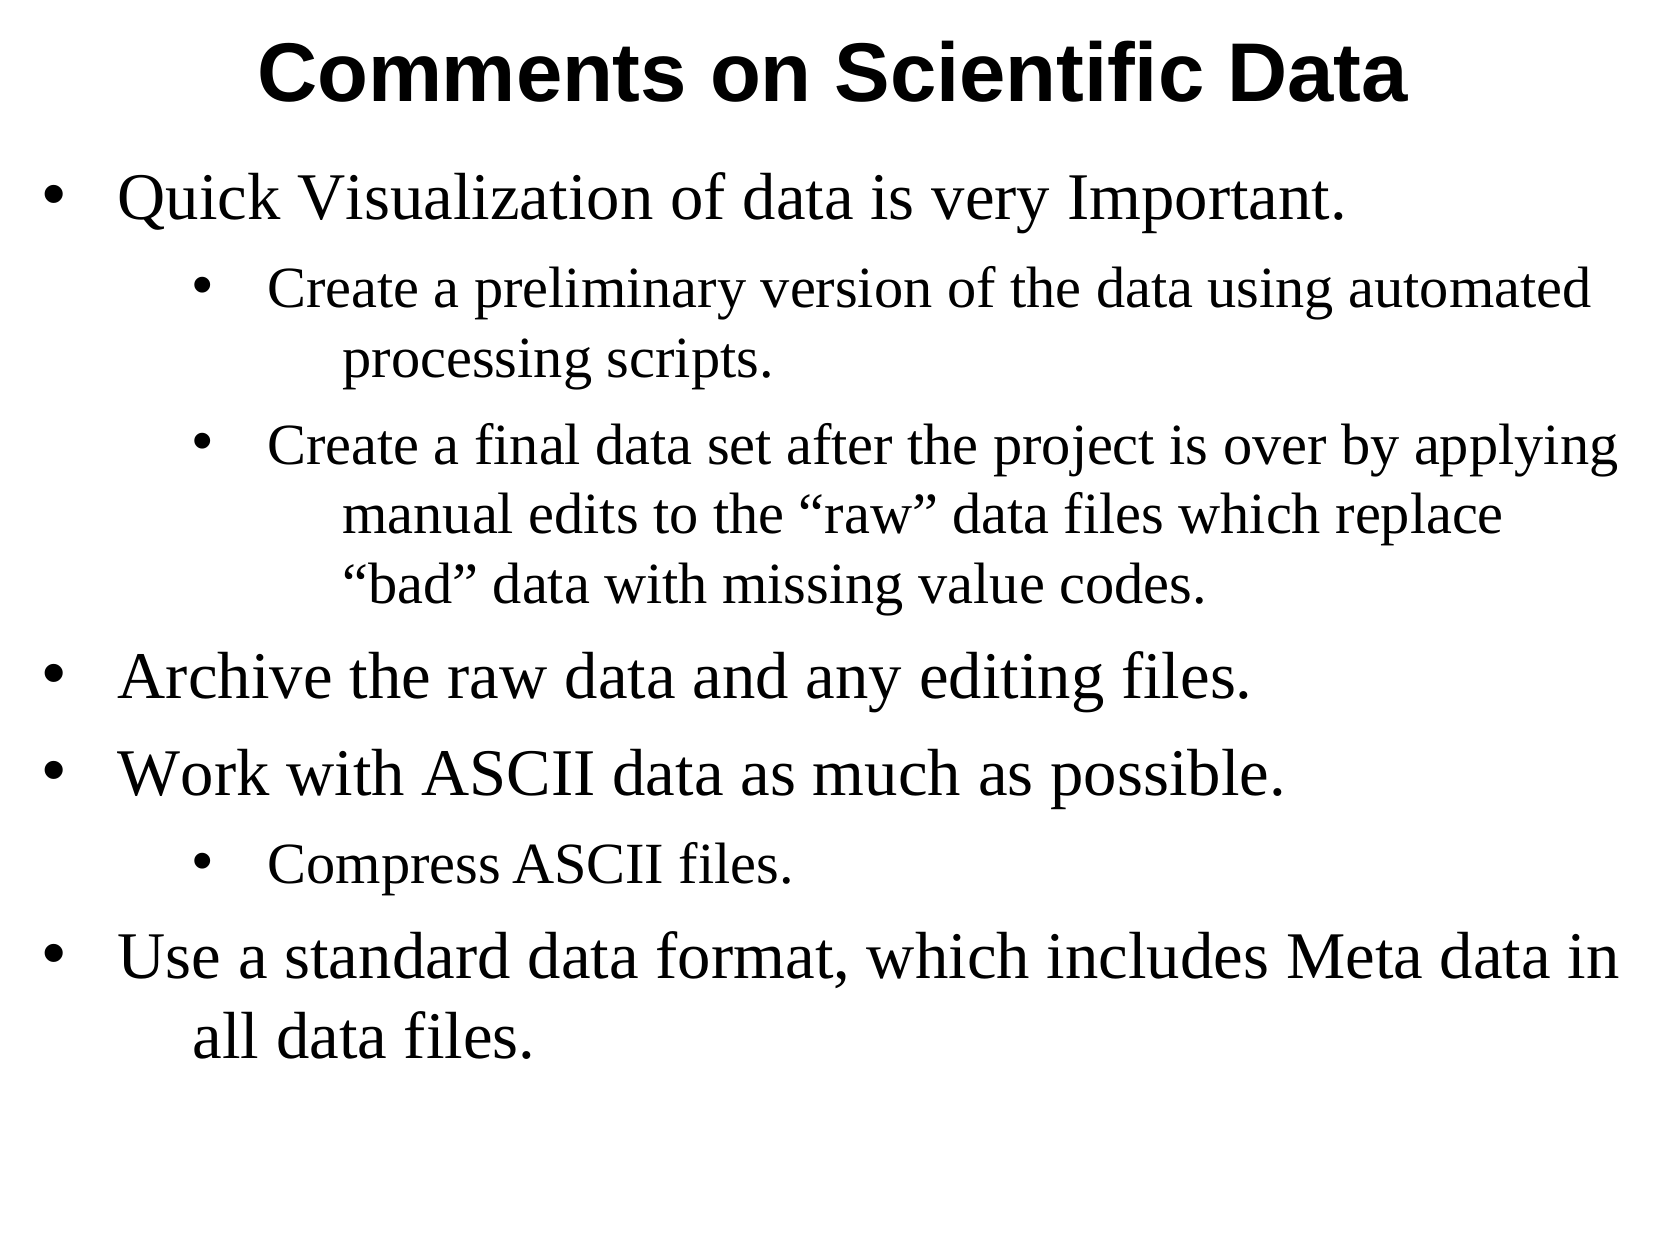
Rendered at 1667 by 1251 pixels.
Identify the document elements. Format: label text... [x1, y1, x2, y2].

list Quick Visualization of data is very Important. Create a preliminary version of the data using automated processing scripts. Create a final data set after the project is over by applying manual edits to the “raw” data files which replace “bad” data with missing value codes. Archive the raw data and any editing files. Work with ASCII data as much as possible. Compress ASCII files. Use a standard data format, which includes Meta data in all data files. [27, 145, 1649, 1134]
text_box Comments on Scientific Data [0, 15, 1667, 112]
